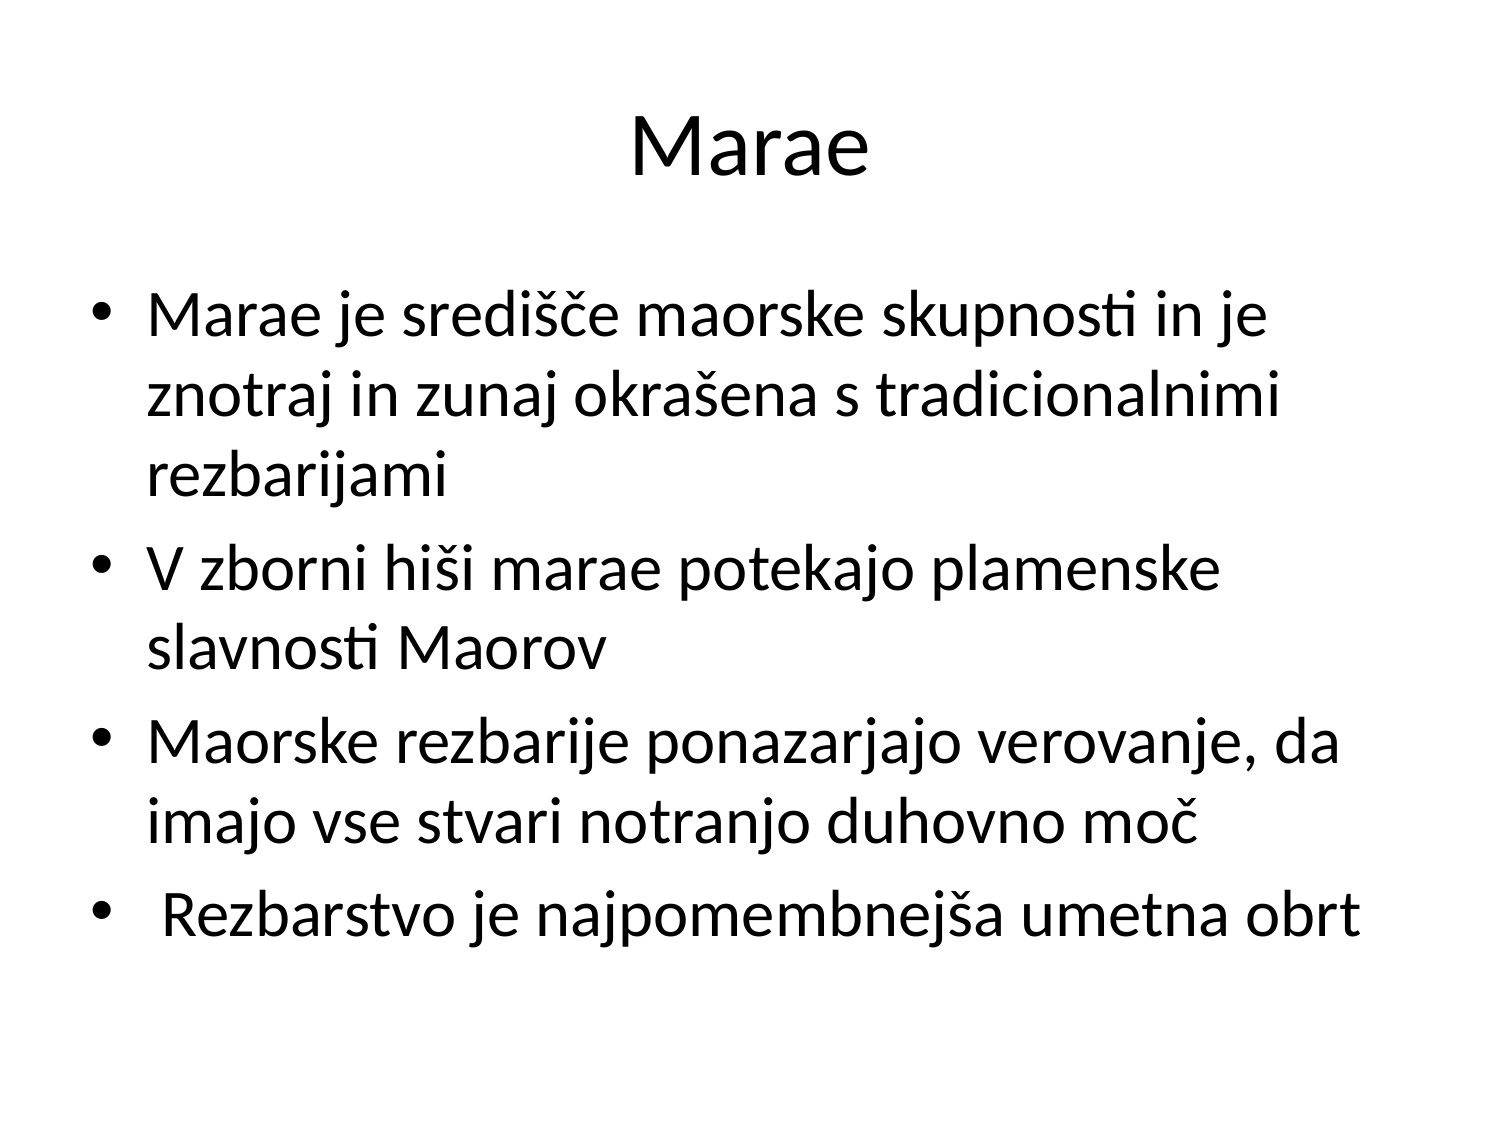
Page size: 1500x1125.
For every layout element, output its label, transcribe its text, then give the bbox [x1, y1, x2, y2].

title Marae [75, 45, 1425, 233]
list Marae je središče maorske skupnosti in je znotraj in zunaj okrašena s tradicionalnimi rezbarijami V zborni hiši marae potekajo plamenske slavnosti Maorov Maorske rezbarije ponazarjajo verovanje, da imajo vse stvari notranjo duhovno moč Rezbarstvo je najpomembnejša umetna obrt [75, 262, 1425, 1005]
